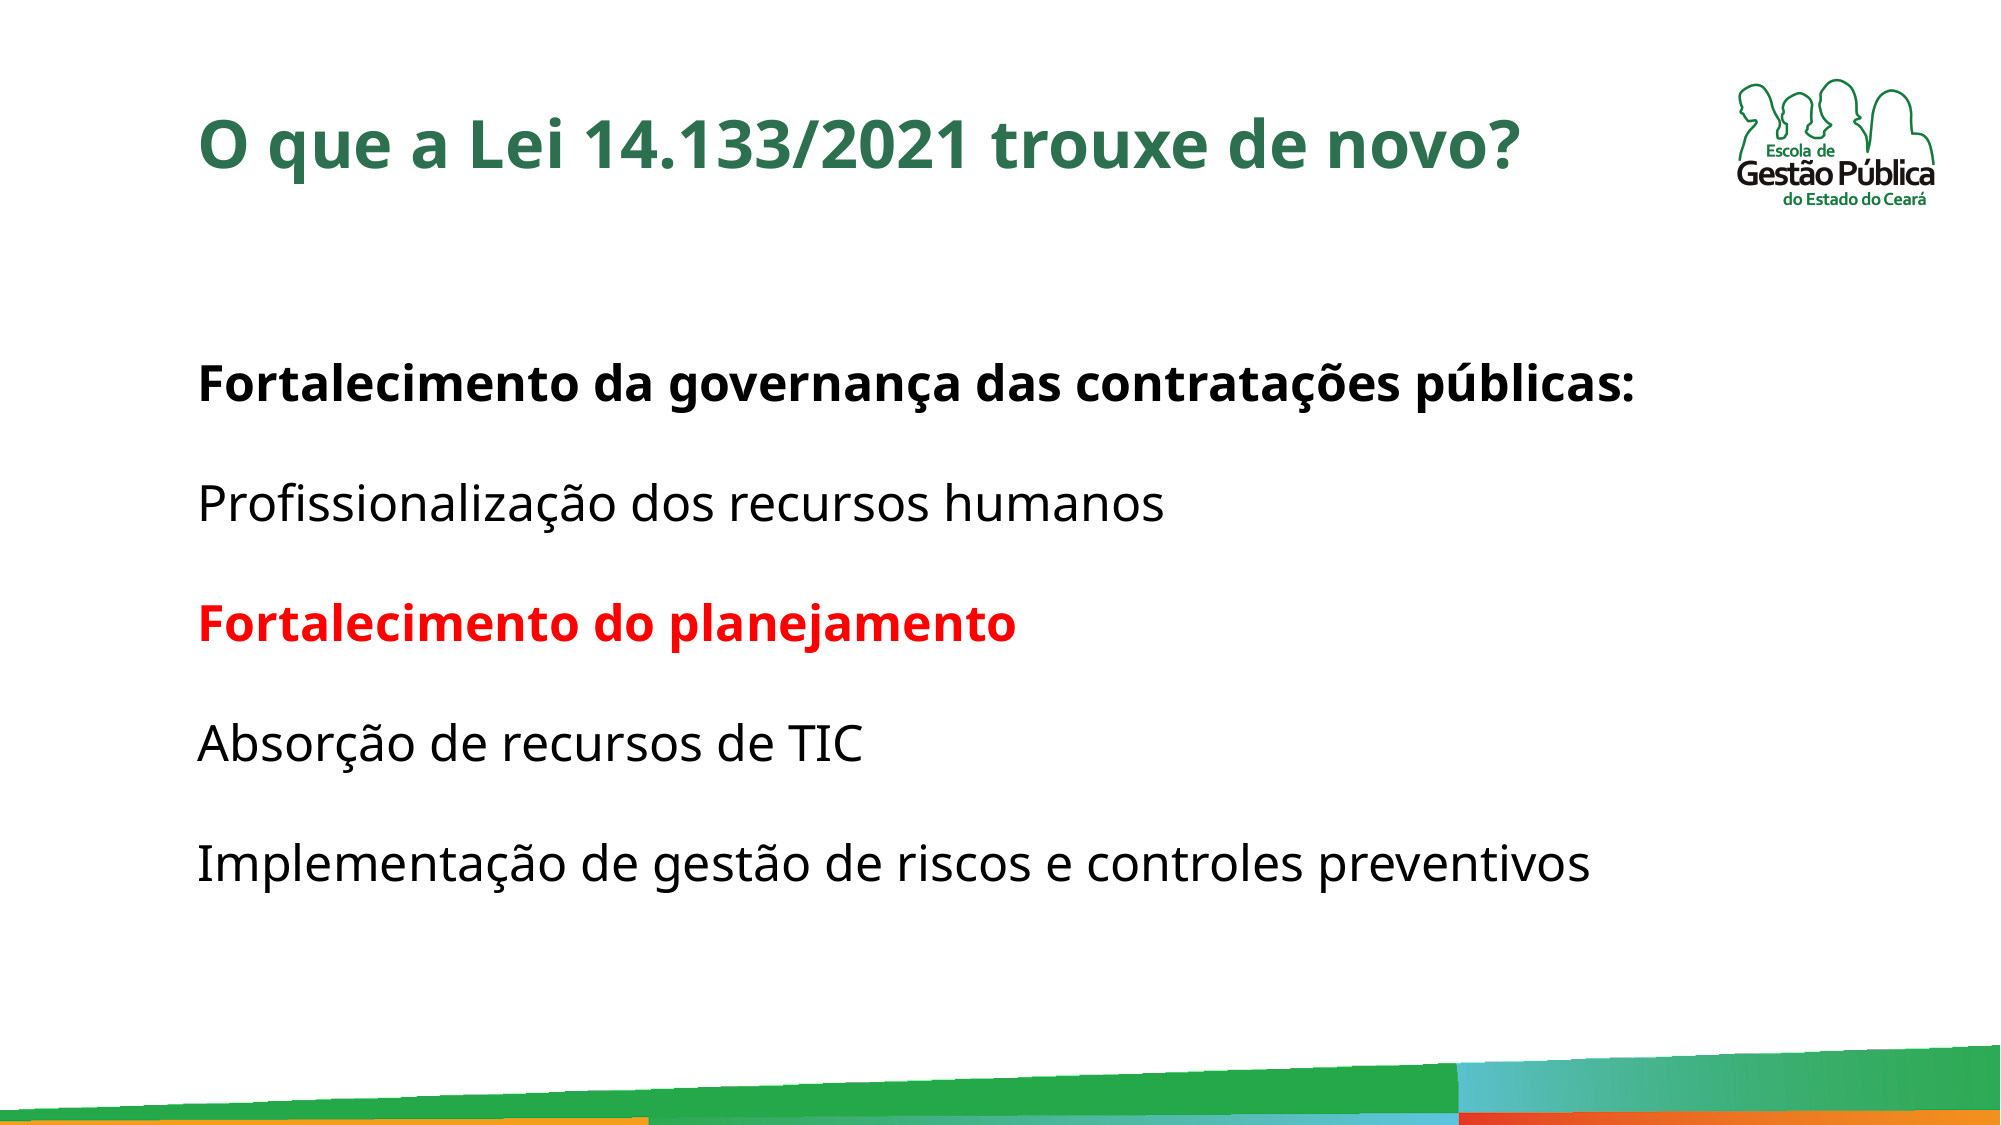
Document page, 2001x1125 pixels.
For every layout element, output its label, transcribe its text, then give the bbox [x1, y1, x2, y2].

picture [1725, 31, 1947, 253]
picture [0, 1045, 2000, 1125]
text_box O que a Lei 14.133/2021 trouxe de novo? [182, 94, 1684, 190]
text_box Fortalecimento da governança das contratações públicas: Profissionalização dos recursos humanos Fortalecimento do planejamento Absorção de recursos de TIC Implementação de gestão de riscos e controles preventivos [182, 344, 1760, 713]
